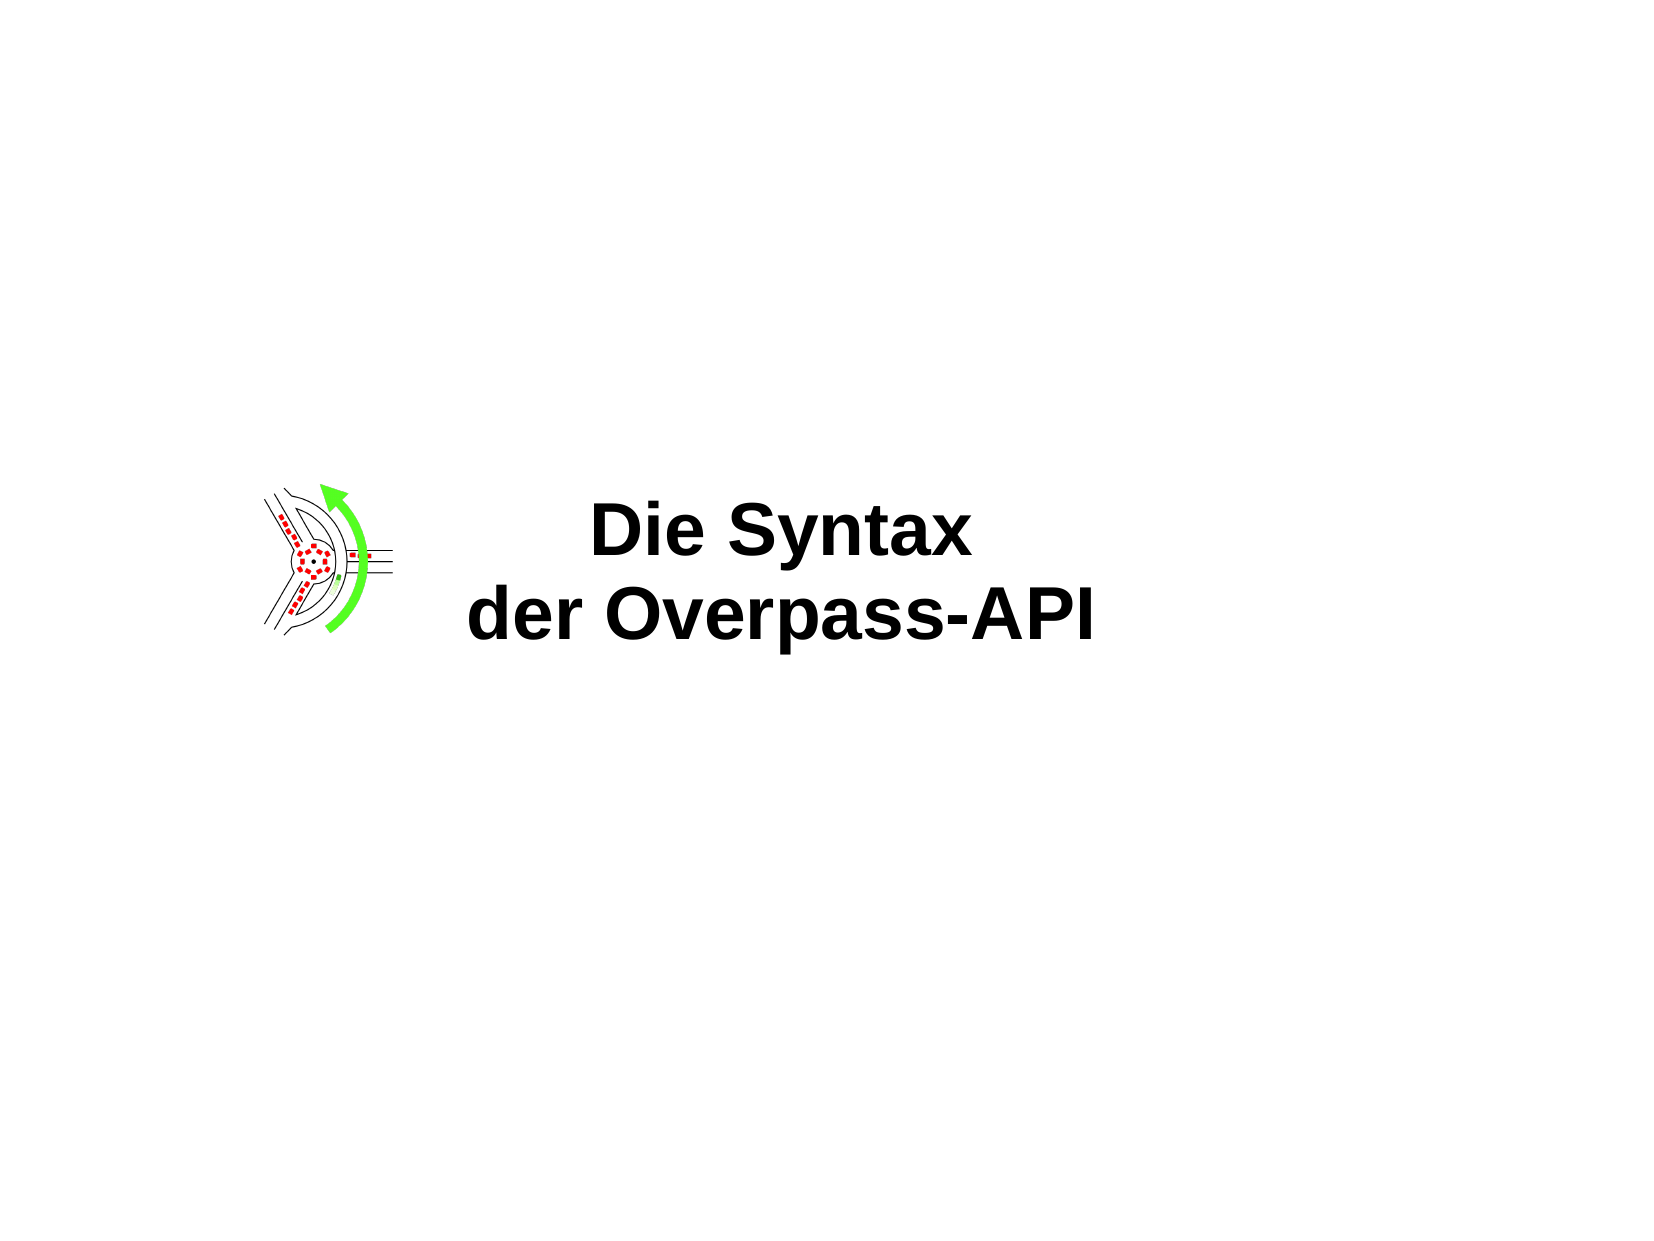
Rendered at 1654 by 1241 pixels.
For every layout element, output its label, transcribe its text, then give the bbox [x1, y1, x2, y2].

picture [247, 483, 405, 641]
text_box Die Syntax der Overpass-API [452, 480, 1112, 664]
